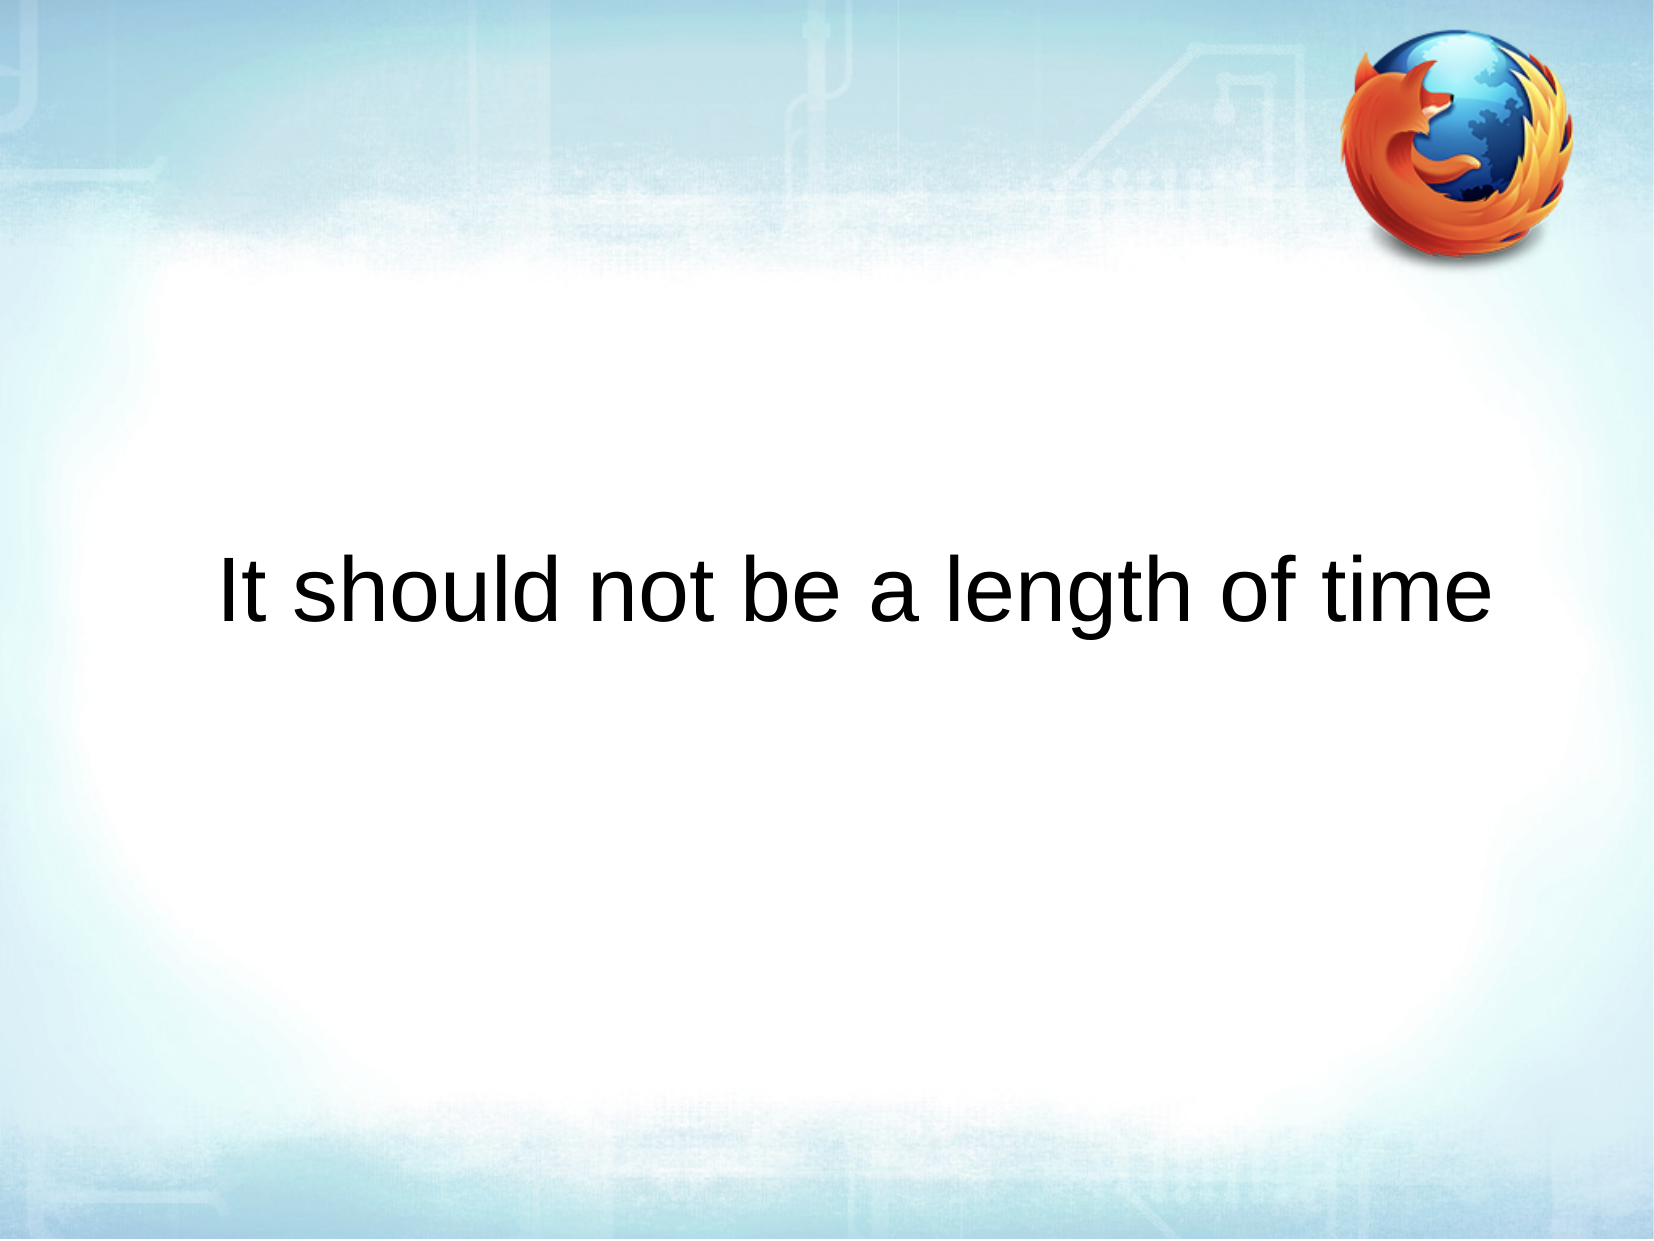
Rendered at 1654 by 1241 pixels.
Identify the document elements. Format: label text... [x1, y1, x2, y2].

title It should not be a length of time [112, 487, 1601, 695]
picture [0, 0, 1654, 1239]
